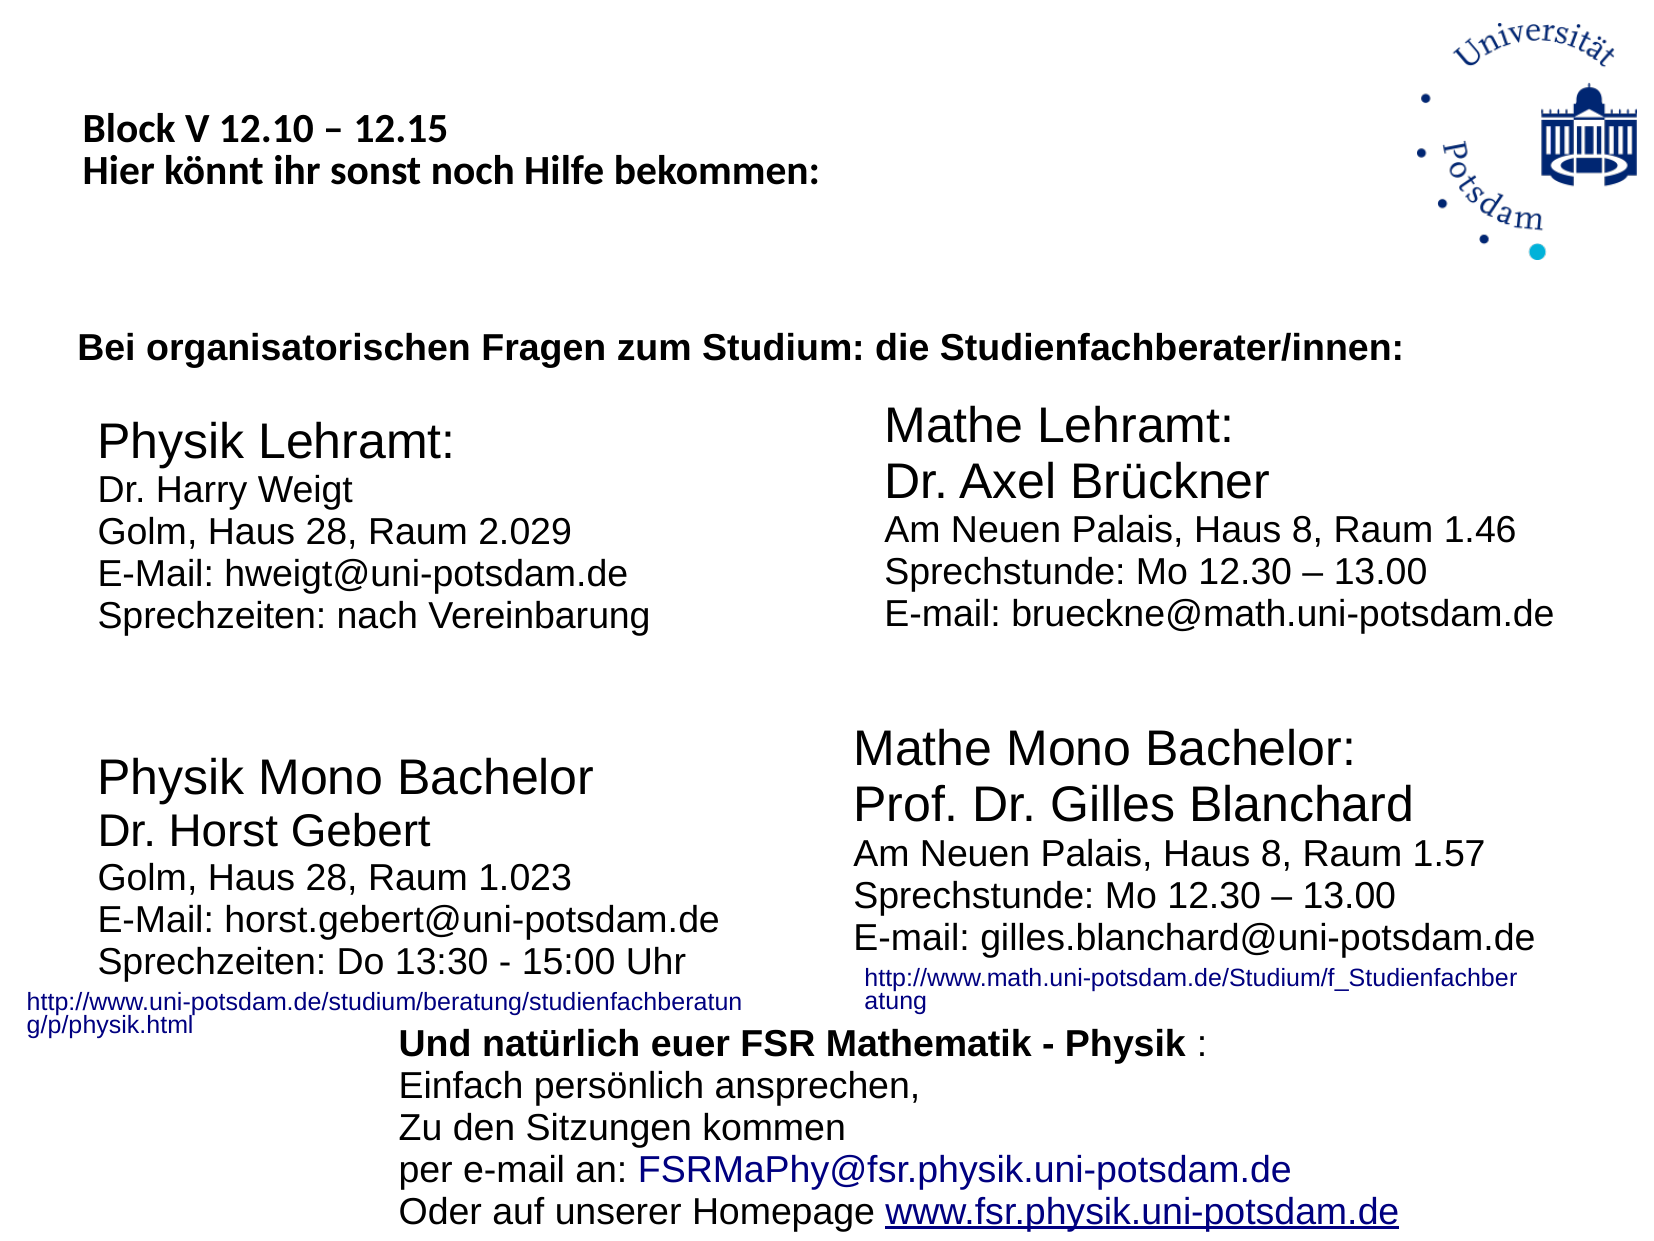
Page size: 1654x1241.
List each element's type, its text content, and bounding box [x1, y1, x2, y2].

text_box Mathe Mono Bachelor: Prof. Dr. Gilles Blanchard Am Neuen Palais, Haus 8, Raum 1.57 Sprechstunde: Mo 12.30 – 13.00 E-mail: gilles.blanchard@uni-potsdam.de [838, 713, 1654, 1078]
text_box Physik Lehramt: Dr. Harry Weigt Golm, Haus 28, Raum 2.029 E-Mail: hweigt@uni-potsdam.de Sprechzeiten: nach Vereinbarung [82, 405, 666, 700]
picture [1417, 23, 1637, 260]
text_box Physik Mono Bachelor Dr. Horst Gebert Golm, Haus 28, Raum 1.023 E-Mail: horst.gebert@uni-potsdam.de Sprechzeiten: Do 13:30 - 15:00 Uhr [82, 741, 735, 980]
text_box Und natürlich euer FSR Mathematik - Physik : Einfach persönlich ansprechen, Zu den Sitzungen kommen per e-mail an: FSRMaPhy@fsr.physik.uni-potsdam.de Oder auf unserer Homepage www.fsr.physik.uni-potsdam.de [383, 1014, 1415, 1241]
text_box Bei organisatorischen Fragen zum Studium: die Studienfachberater/innen: [62, 318, 1421, 376]
text_box http://www.math.uni-potsdam.de/Studium/f_Studienfachberatung [849, 956, 1548, 1000]
title Block V 12.10 – 12.15 Hier könnt ihr sonst noch Hilfe bekommen: [82, 49, 1571, 257]
text_box http://www.uni-potsdam.de/studium/beratung/studienfachberatung/p/physik.html [11, 980, 768, 1075]
text_box Mathe Lehramt: Dr. Axel Brückner Am Neuen Palais, Haus 8, Raum 1.46 Sprechstunde: Mo 12.30 – 13.00 E-mail: brueckne@math.uni-potsdam.de [869, 389, 1571, 698]
